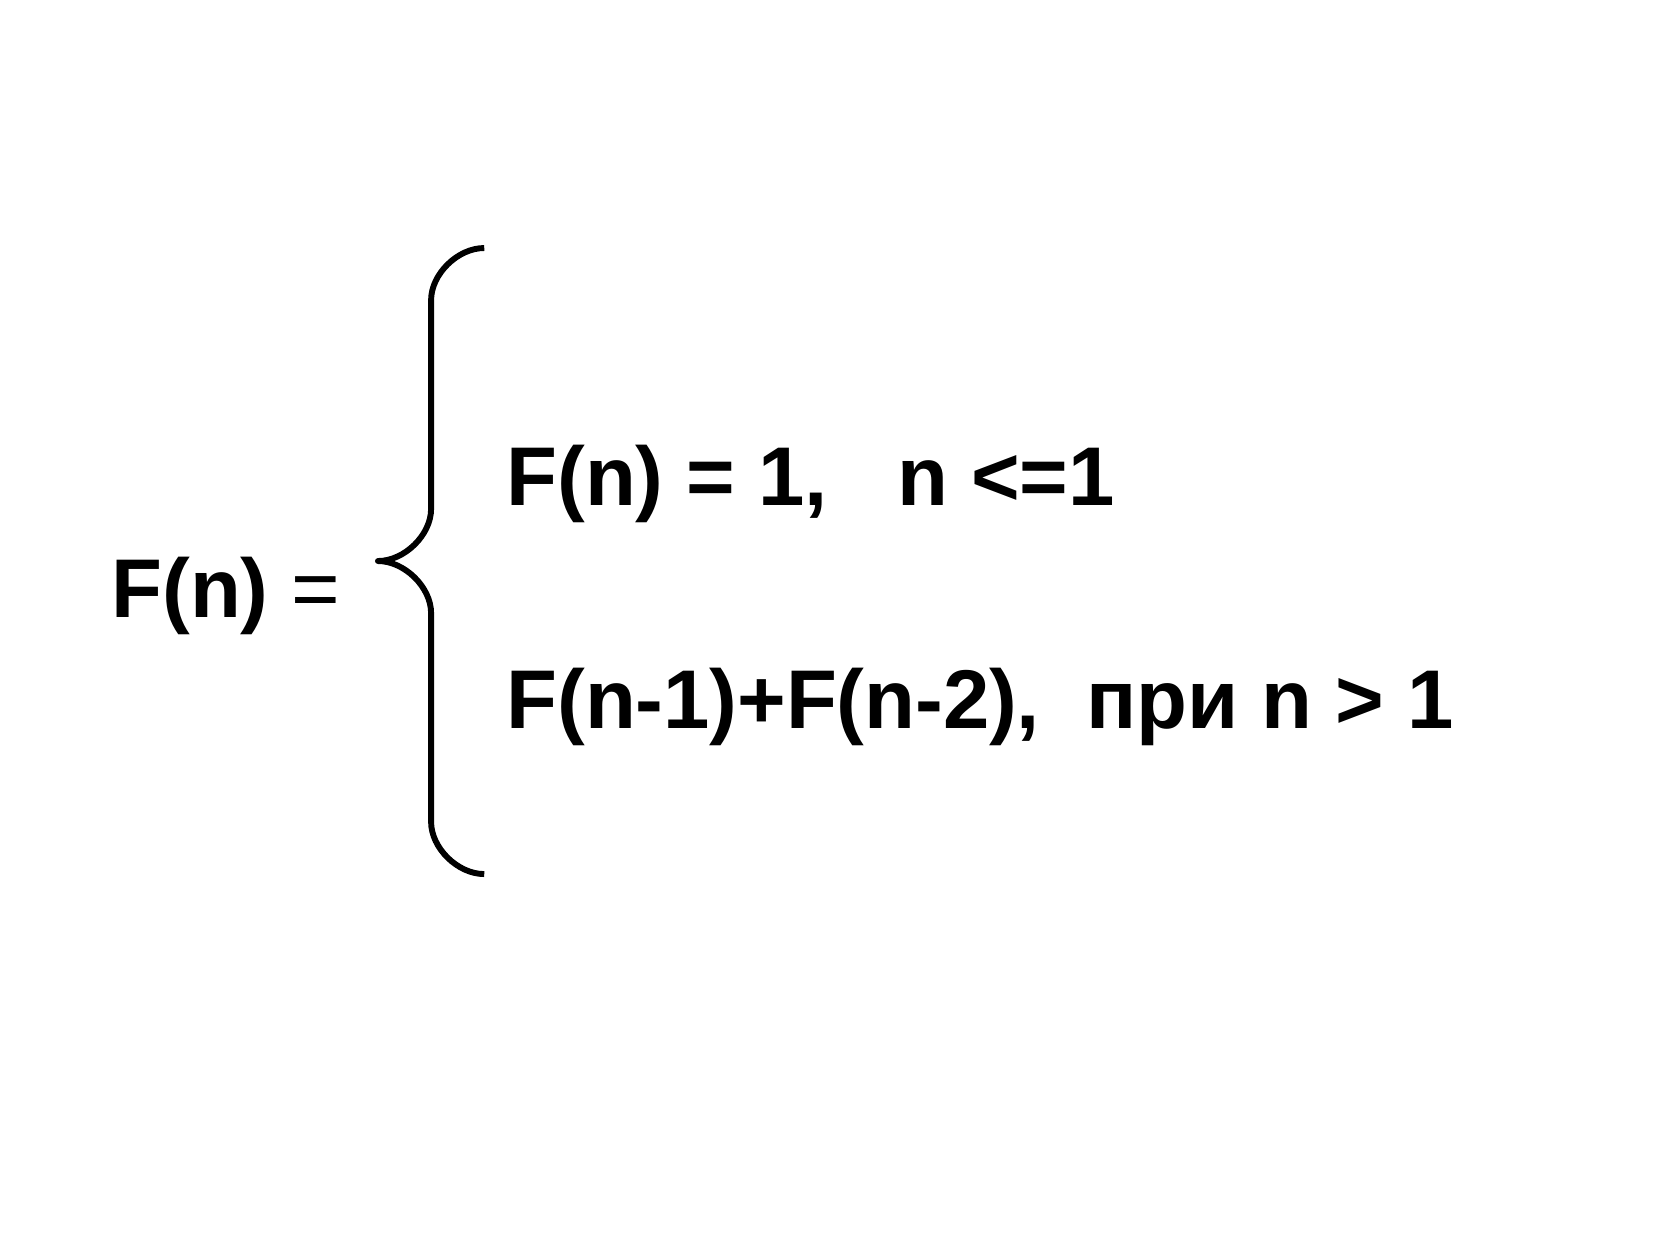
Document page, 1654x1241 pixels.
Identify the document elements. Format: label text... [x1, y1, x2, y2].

text_box F(n) = 1, n <=1 F(n) = F(n-1)+F(n-2), при n > 1 [397, 401, 1582, 850]
text_box F(n) = 1, n <=1 F(n) = F(n-1)+F(n-2), при n > 1 [93, 401, 436, 850]
